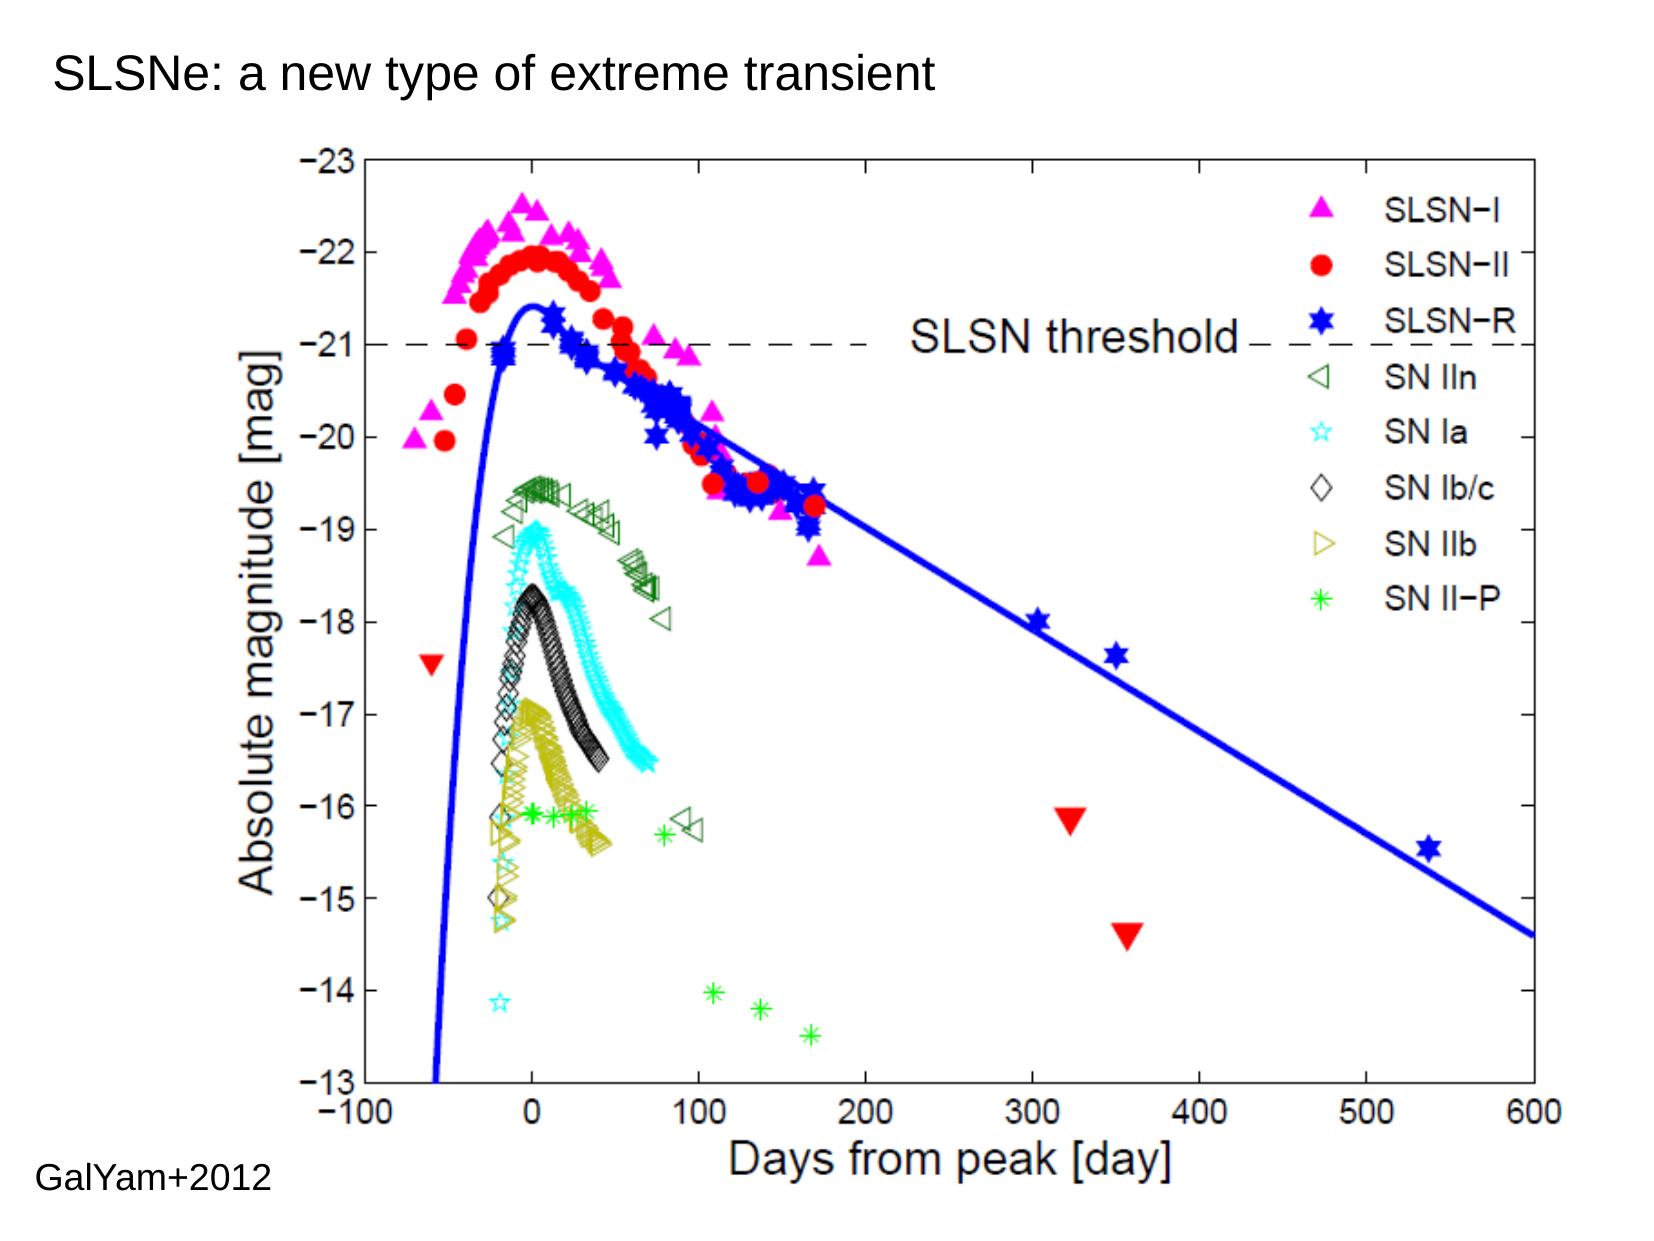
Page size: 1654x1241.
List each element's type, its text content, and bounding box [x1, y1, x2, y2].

picture [214, 141, 1576, 1195]
text_box SLSNe: a new type of extreme transient [37, 37, 1051, 109]
text_box GalYam+2012 [19, 1148, 338, 1224]
